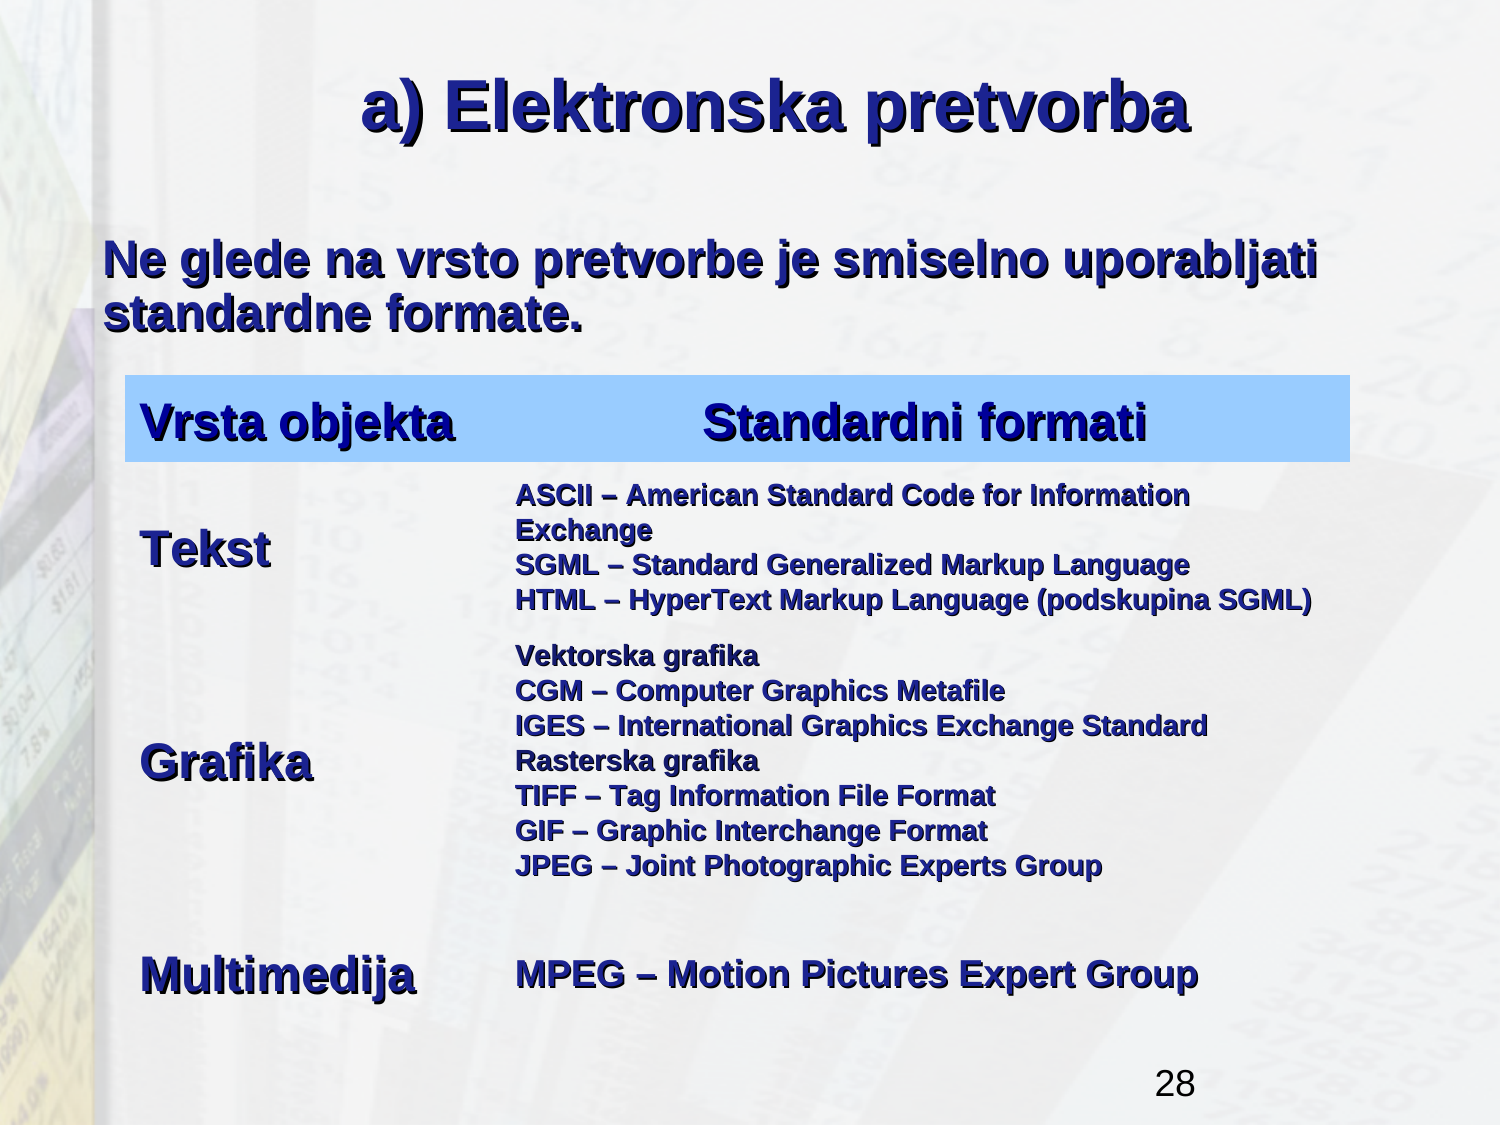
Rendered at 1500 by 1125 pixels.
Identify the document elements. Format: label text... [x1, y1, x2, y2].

list Ne glede na vrsto pretvorbe je smiselno uporabljati standardne formate. [87, 224, 1435, 349]
table_cell ASCII – American Standard Code for Information Exchange SGML – Standard Generalized Markup Language HTML – HyperText Markup Language (podskupina SGML) [500, 462, 1350, 629]
table_cell Multimedija [125, 889, 500, 1055]
table_header Standardni formati [500, 375, 1350, 462]
table_cell Grafika [125, 629, 500, 889]
table_cell MPEG – Motion Pictures Expert Group [500, 889, 1350, 1055]
table_cell Tekst [125, 462, 500, 629]
table_cell Vektorska grafika CGM – Computer Graphics Metafile IGES – International Graphics Exchange Standard Rasterska grafika TIFF – Tag Information File Format GIF – Graphic Interchange Format JPEG – Joint Photographic Experts Group [500, 629, 1350, 889]
title a) Elektronska pretvorba [100, 7, 1451, 195]
table_header Vrsta objekta [125, 375, 500, 462]
picture [0, 0, 1500, 1125]
